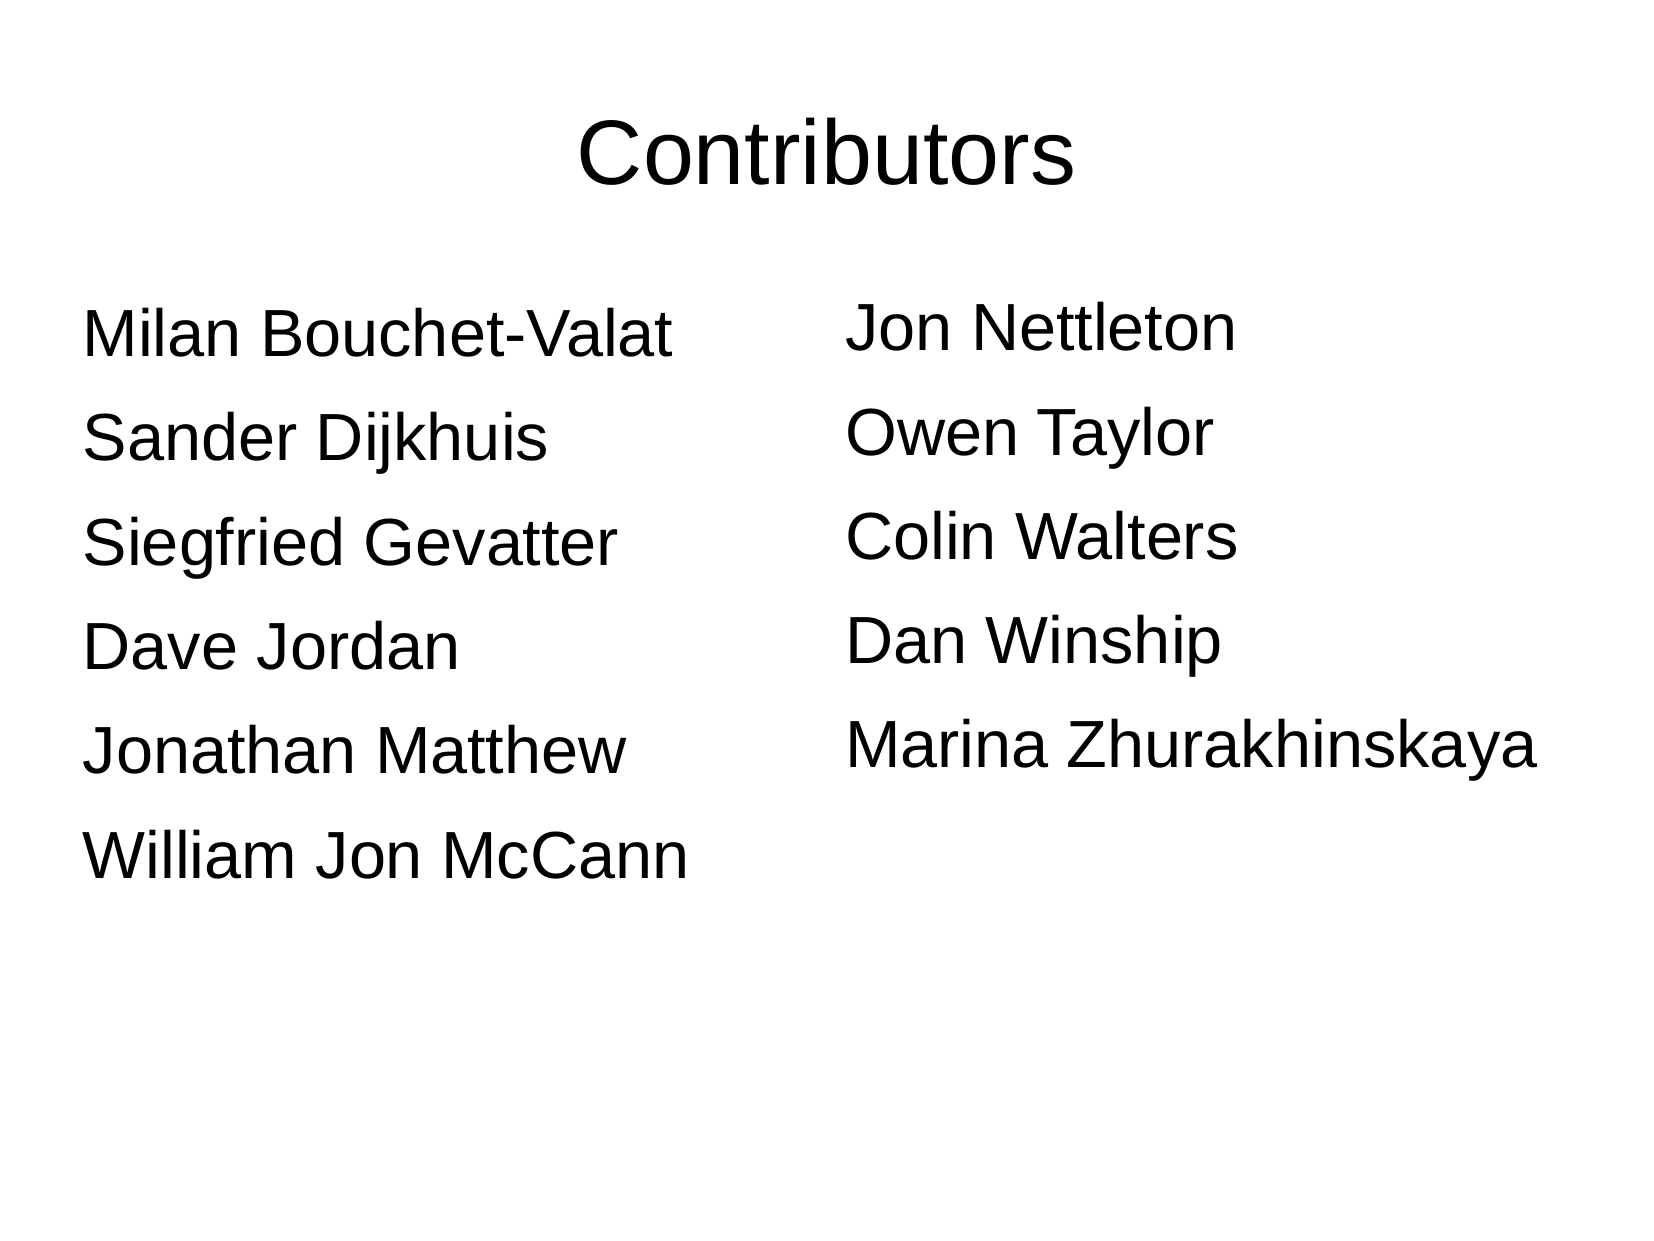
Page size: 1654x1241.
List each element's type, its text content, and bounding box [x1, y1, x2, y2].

list Jon Nettleton Owen Taylor Colin Walters Dan Winship Marina Zhurakhinskaya [845, 290, 1572, 1094]
list Milan Bouchet-Valat Sander Dijkhuis Siegfried Gevatter Dave Jordan Jonathan Matthew William Jon McCann [82, 296, 809, 1100]
title Contributors [82, 49, 1571, 257]
